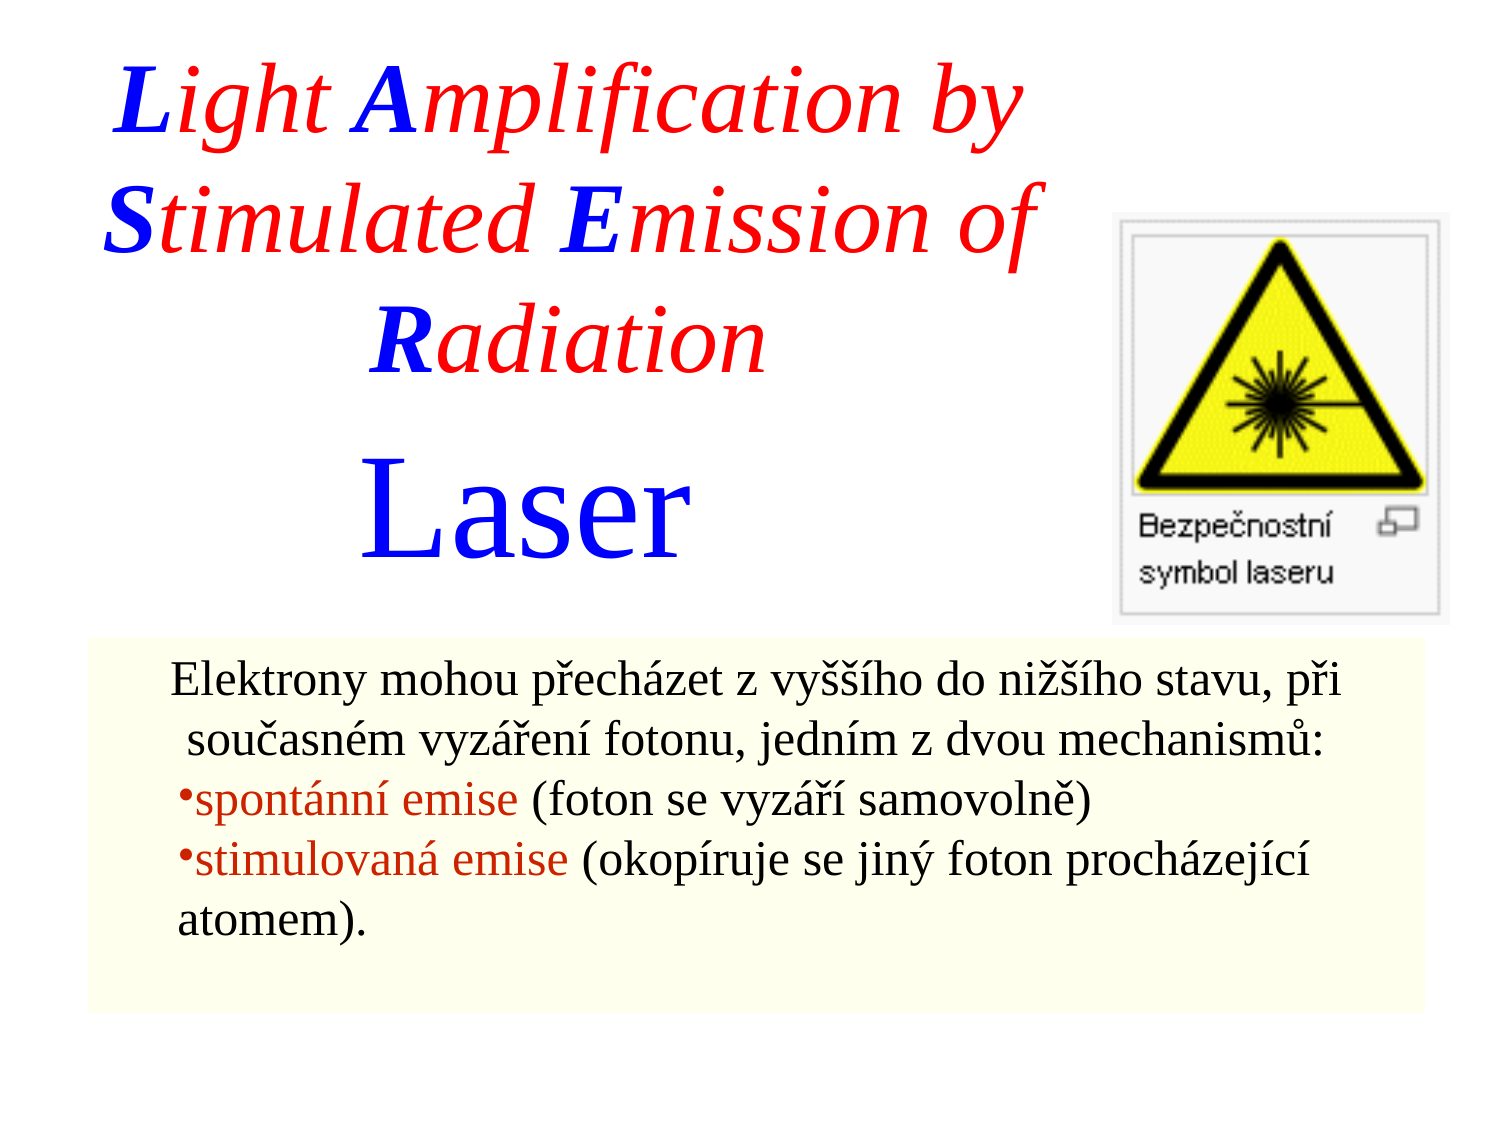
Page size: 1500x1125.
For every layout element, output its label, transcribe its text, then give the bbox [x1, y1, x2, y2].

picture [1112, 212, 1450, 625]
text_box Laser [212, 401, 838, 596]
text_box Light Amplification by Stimulated Emission of Radiation [37, 24, 1101, 401]
text_box Elektrony mohou přecházet z vyššího do nižšího stavu, při současném vyzáření fotonu, jedním z dvou mechanismů: spontánní emise (foton se vyzáří samovolně) stimulovaná emise (okopíruje se jiný foton procházející atomem). [87, 637, 1426, 1013]
